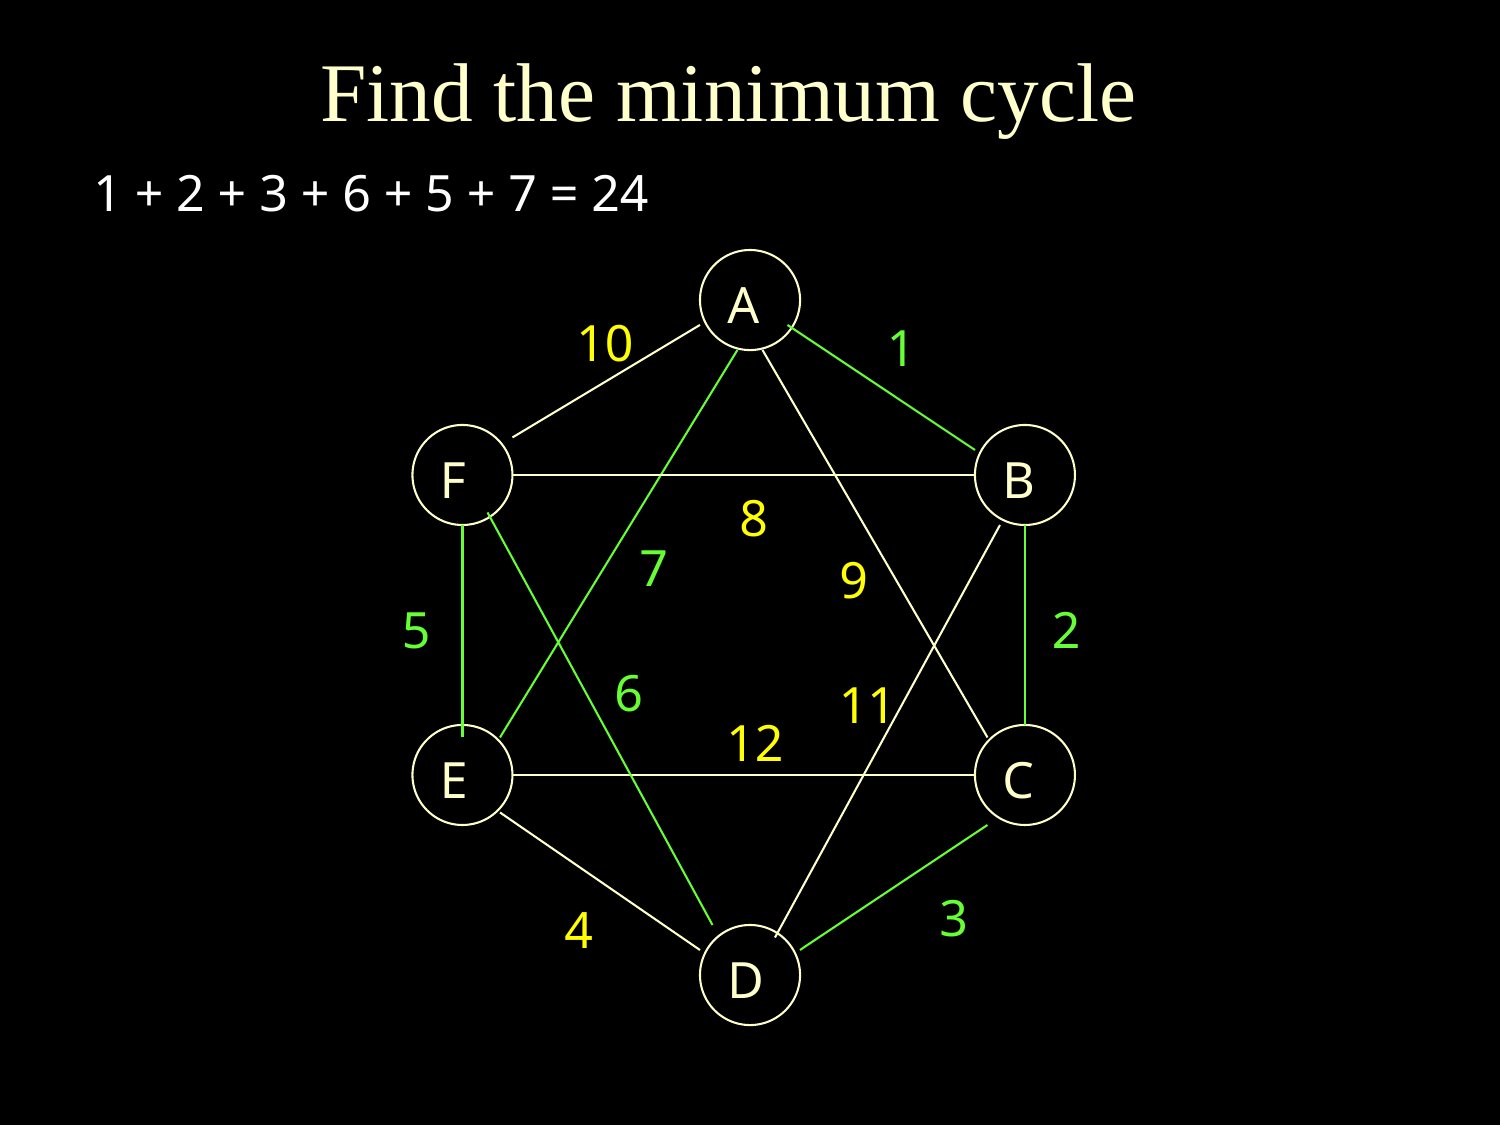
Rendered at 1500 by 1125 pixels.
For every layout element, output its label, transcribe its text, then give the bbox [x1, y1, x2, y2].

title Find the minimum cycle [0, 37, 1458, 150]
text_box 9 [824, 537, 883, 622]
text_box 4 [549, 887, 608, 972]
text_box 10 [561, 299, 649, 384]
text_box 1 + 2 + 3 + 6 + 5 + 7 = 24 [78, 149, 677, 234]
text_box 1 [872, 305, 931, 390]
text_box D [712, 937, 772, 1022]
text_box 12 [711, 699, 799, 784]
text_box B [987, 437, 1047, 522]
text_box 8 [724, 474, 783, 559]
text_box 6 [599, 649, 658, 734]
text_box 11 [824, 662, 911, 747]
text_box 2 [1037, 587, 1096, 672]
text_box 5 [387, 587, 446, 672]
text_box A [712, 262, 772, 347]
text_box F [425, 437, 484, 522]
text_box E [425, 737, 484, 822]
text_box 3 [924, 874, 983, 959]
text_box 7 [624, 524, 683, 609]
text_box C [987, 737, 1047, 822]
